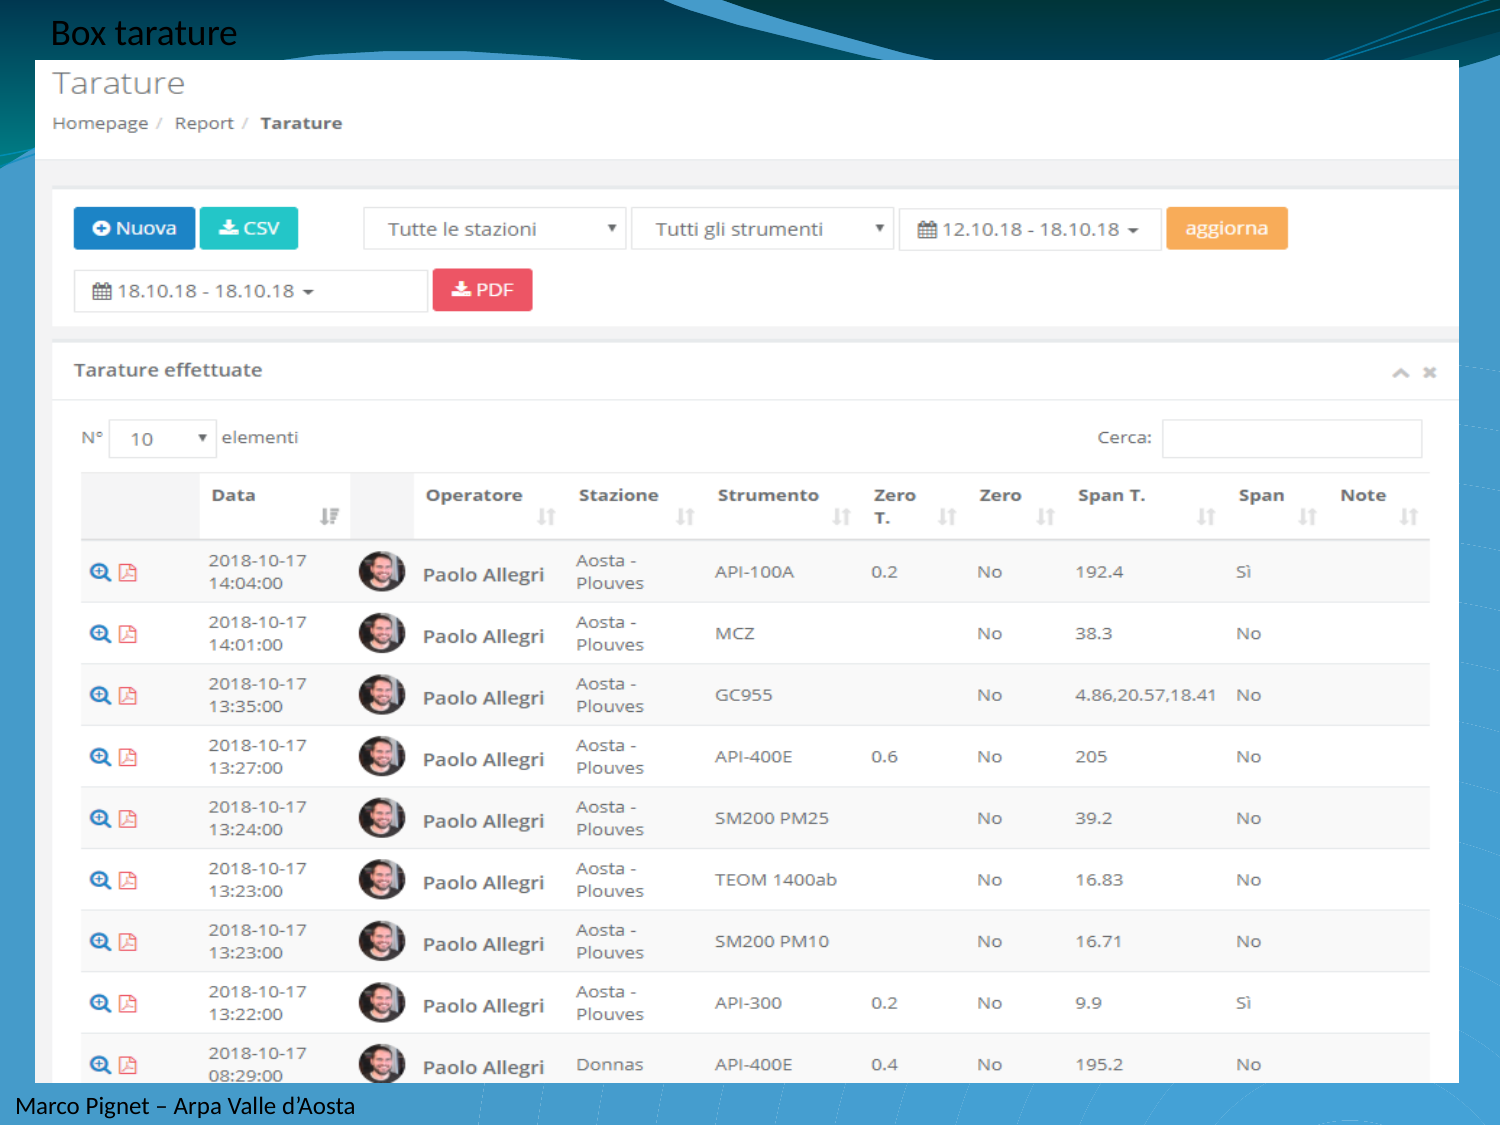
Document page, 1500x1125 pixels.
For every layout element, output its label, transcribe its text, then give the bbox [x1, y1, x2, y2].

text_box Marco Pignet – Arpa Valle d’Aosta [0, 1082, 748, 1125]
text_box Box tarature [35, 0, 786, 61]
picture [34, 59, 1459, 1083]
